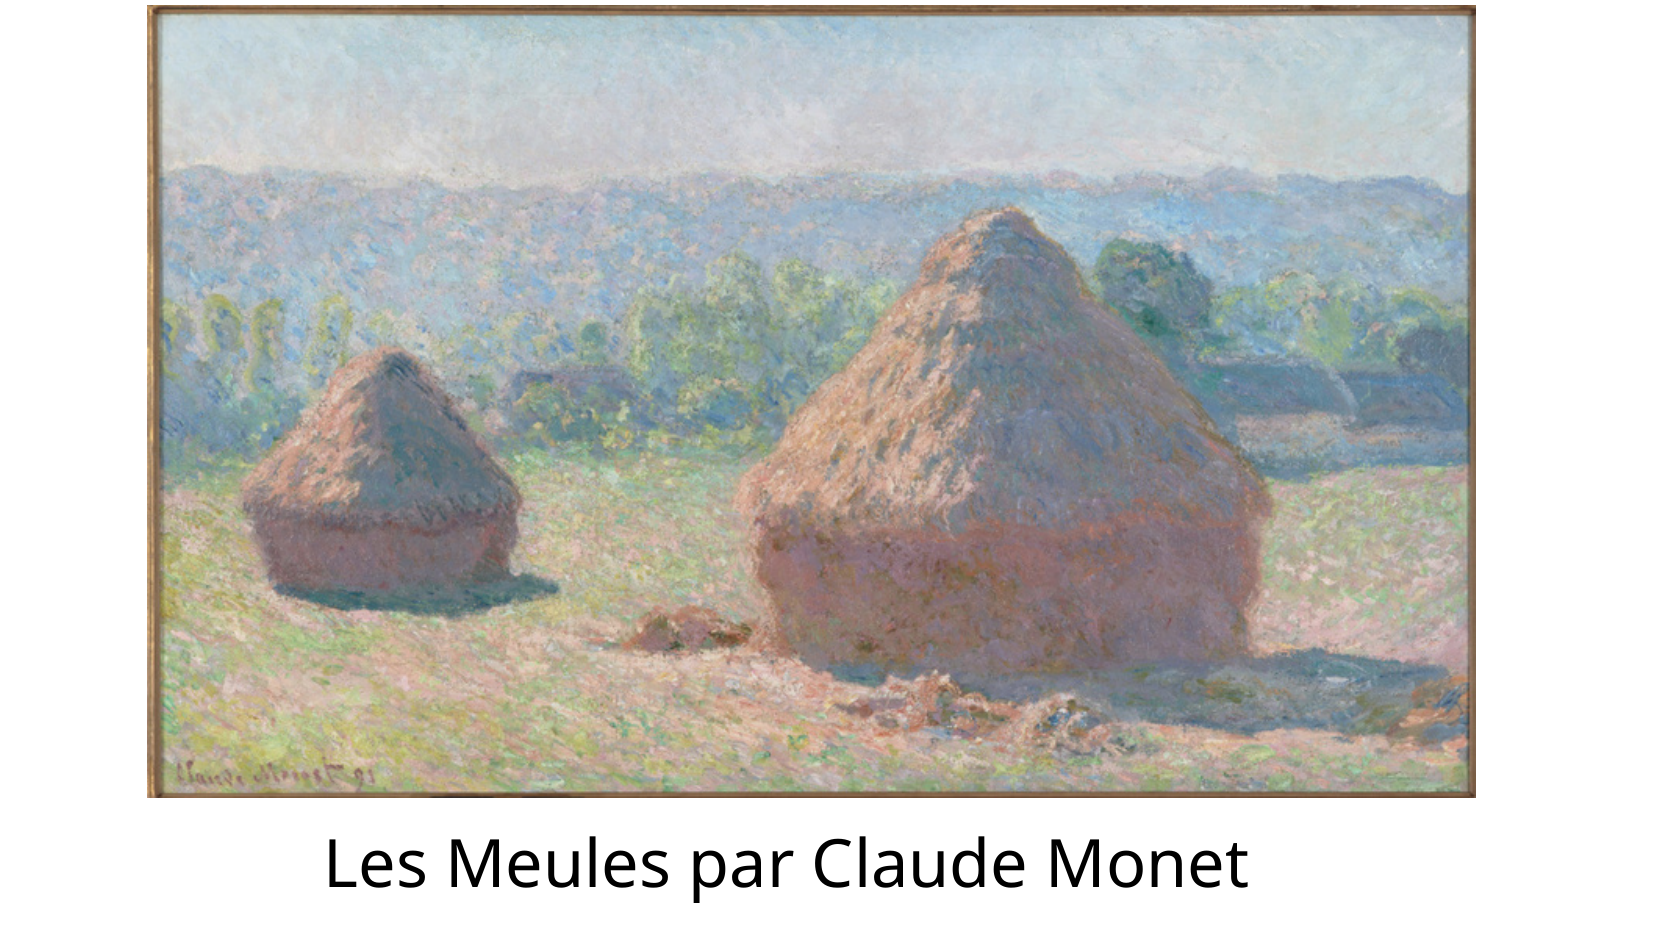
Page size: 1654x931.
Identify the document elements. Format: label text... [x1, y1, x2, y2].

text_box Les Meules par Claude Monet [308, 809, 1300, 904]
picture [147, 5, 1476, 798]
